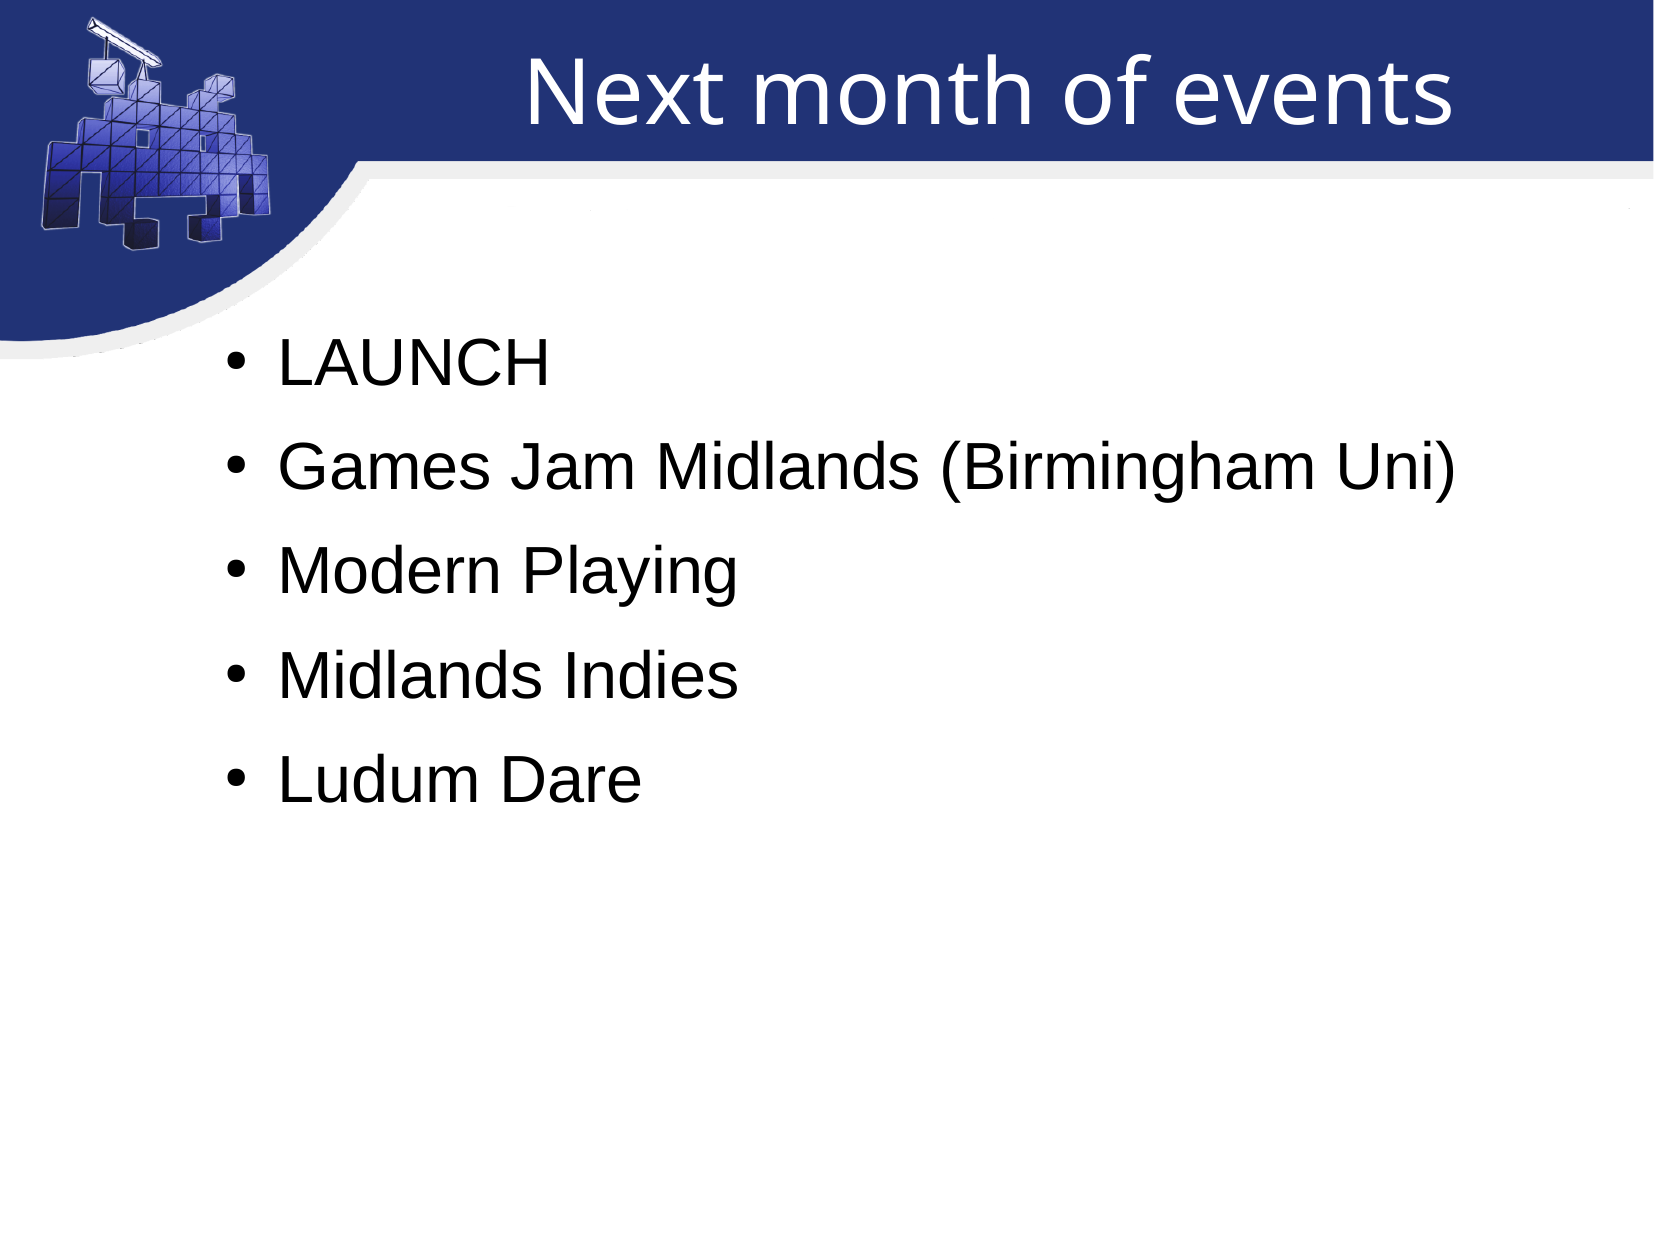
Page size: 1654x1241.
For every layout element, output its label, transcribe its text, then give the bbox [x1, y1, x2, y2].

picture [0, 0, 1654, 443]
list LAUNCH Games Jam Midlands (Birmingham Uni) Modern Playing Midlands Indies Ludum Dare [206, 324, 1595, 1078]
title Next month of events [354, 35, 1625, 142]
